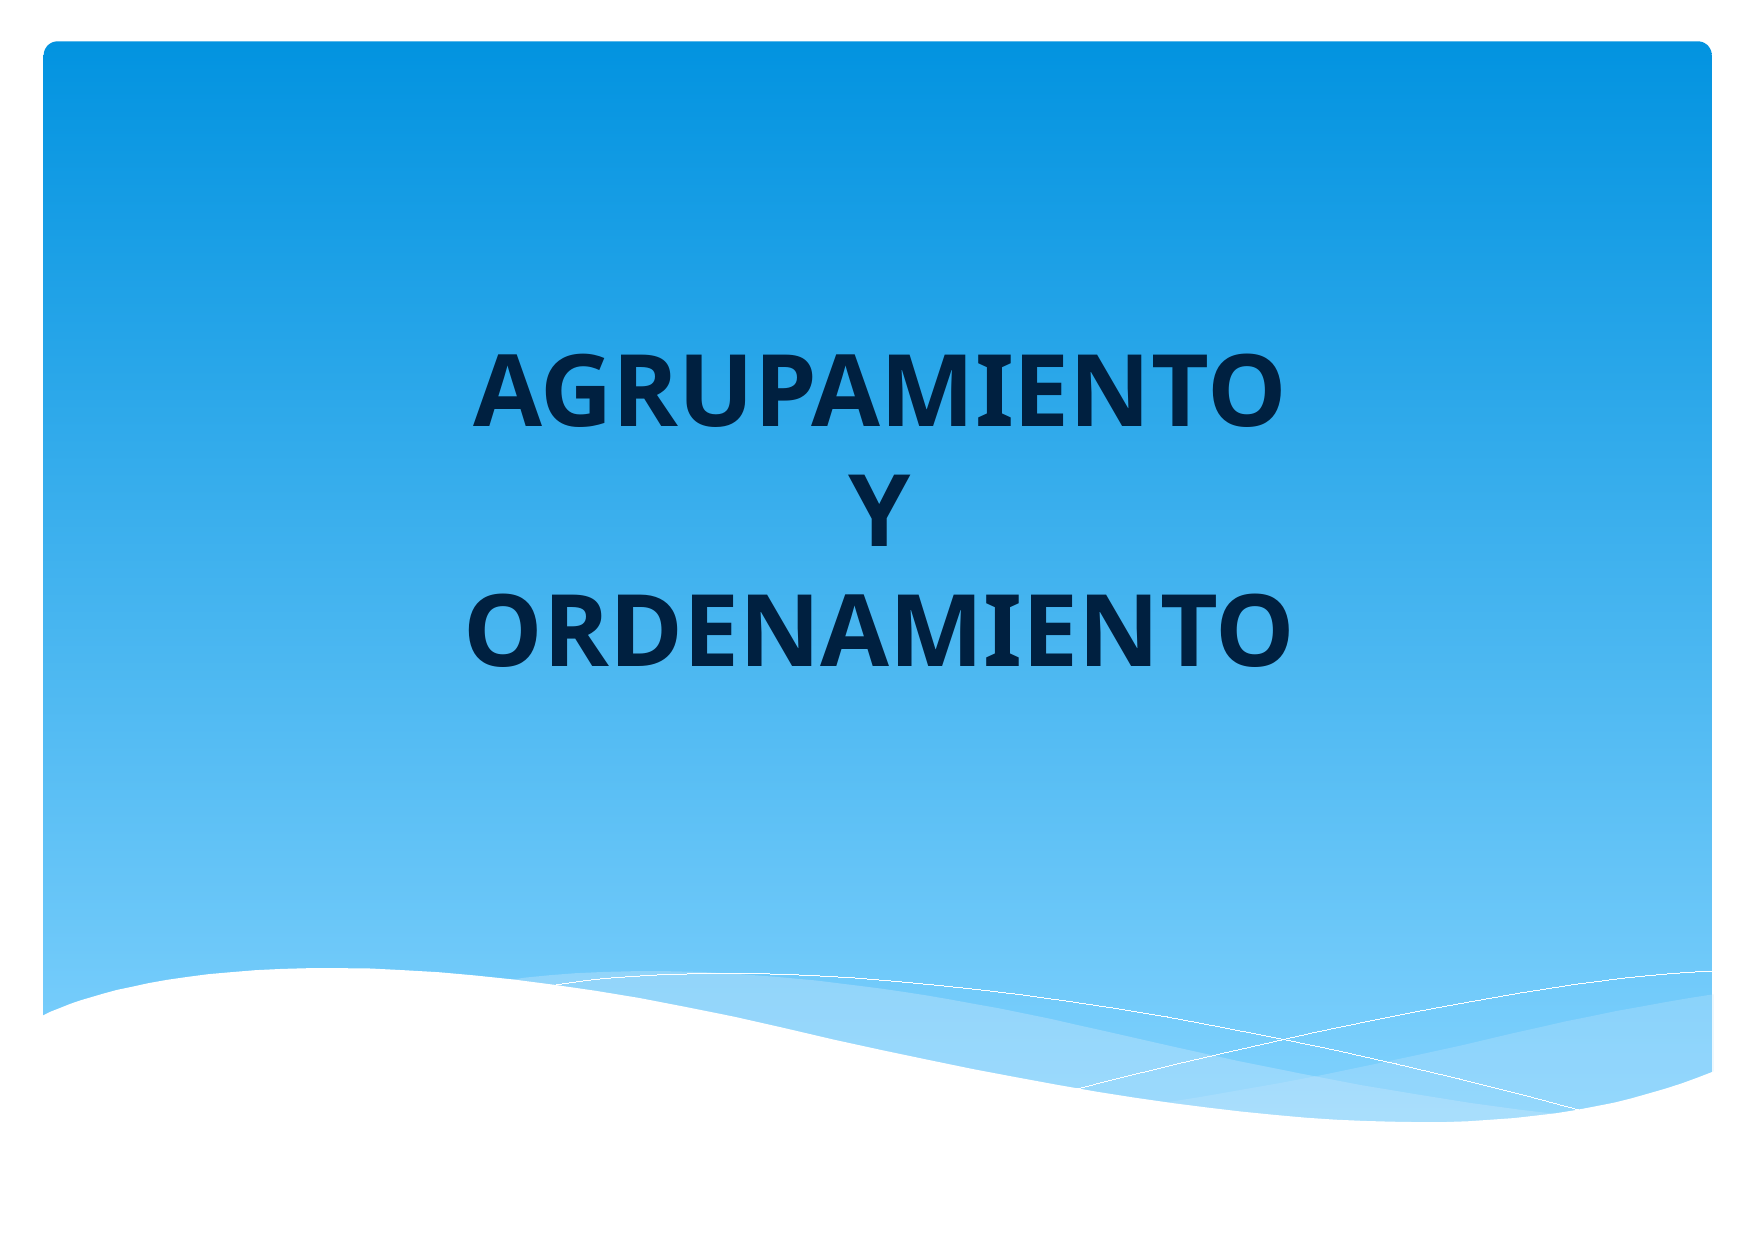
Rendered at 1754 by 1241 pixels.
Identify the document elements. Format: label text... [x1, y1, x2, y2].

title AGRUPAMIENTO Y ORDENAMIENTO [47, 271, 1713, 694]
